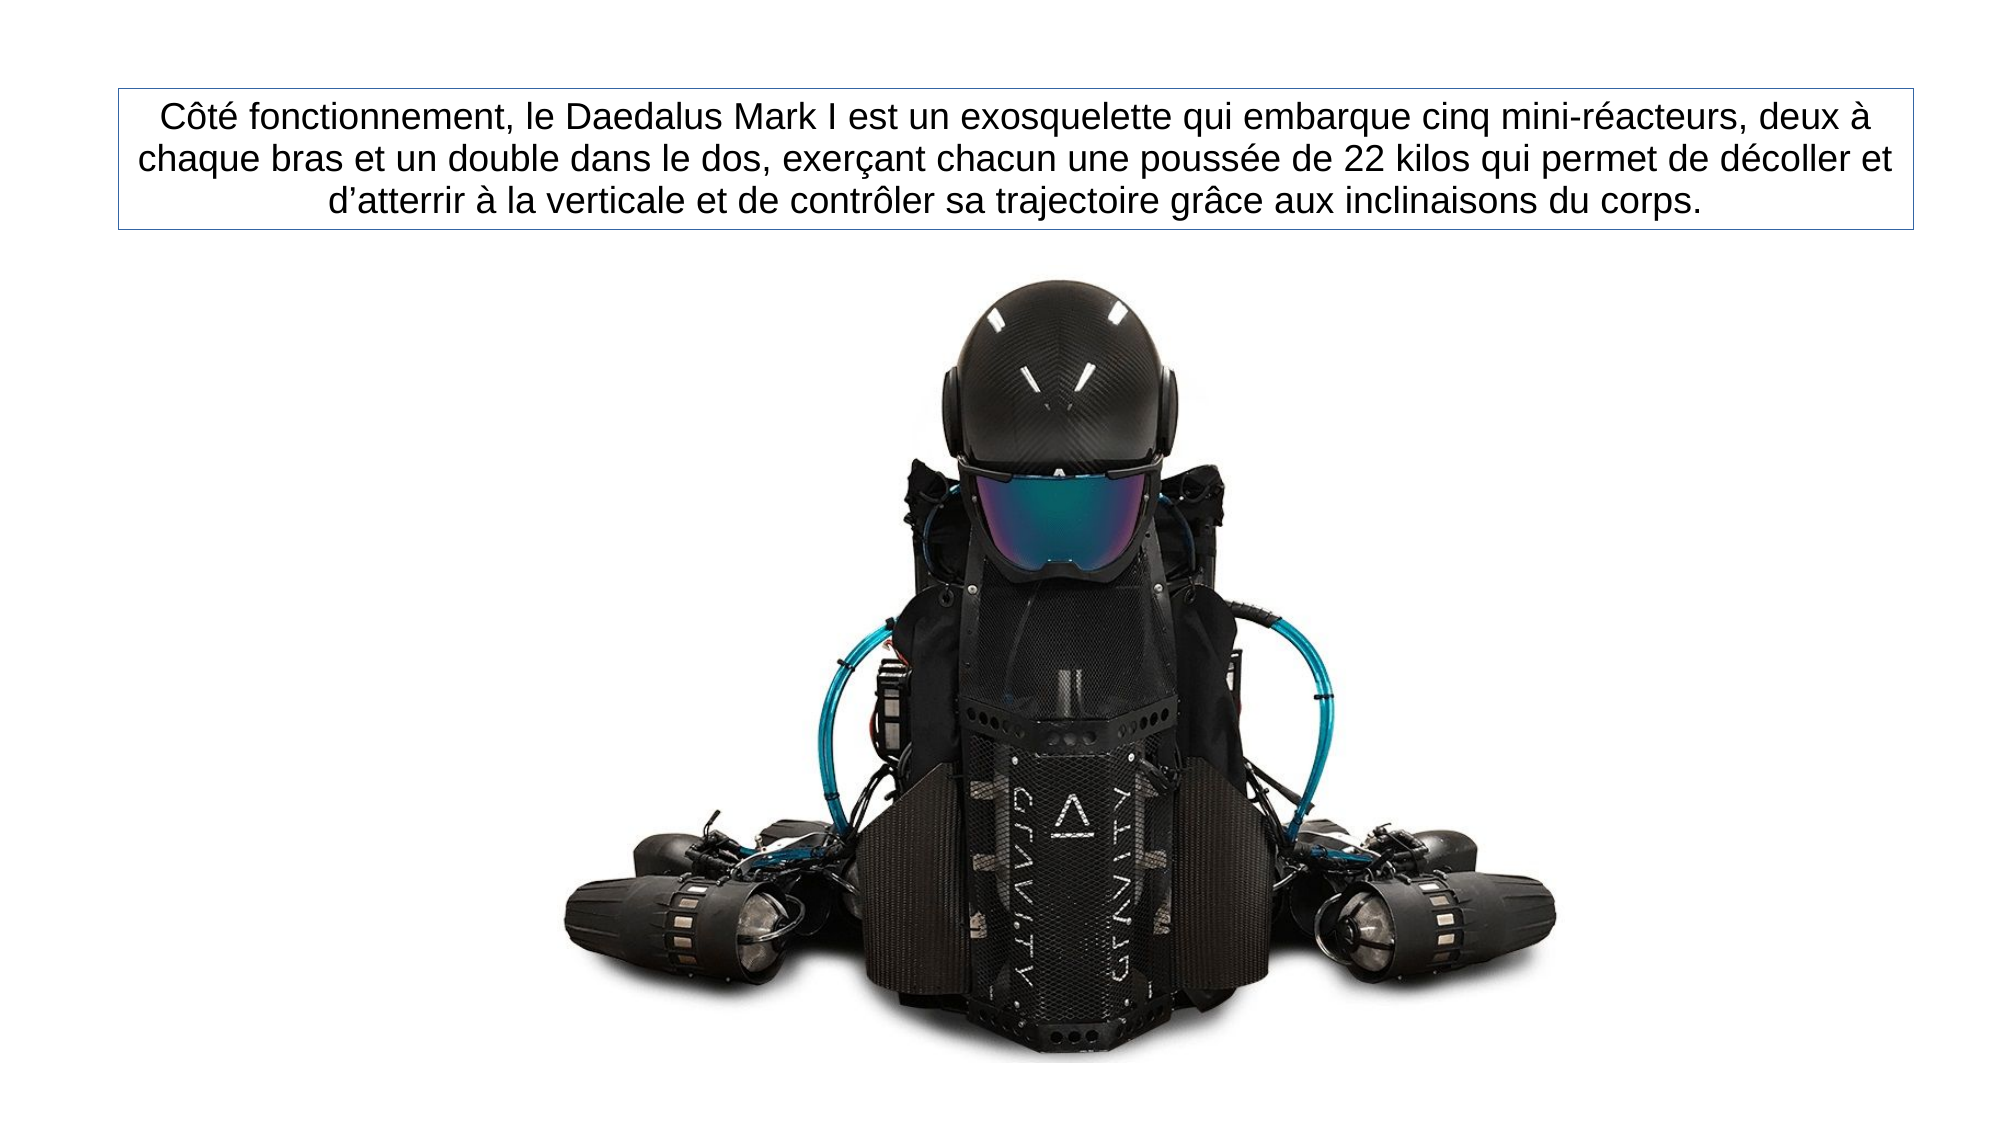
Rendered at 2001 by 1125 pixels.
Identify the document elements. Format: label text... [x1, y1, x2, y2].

picture [557, 265, 1565, 1063]
text_box Côté fonctionnement, le Daedalus Mark I est un exosquelette qui embarque cinq mini-réacteurs, deux à chaque bras et un double dans le dos, exerçant chacun une poussée de 22 kilos qui permet de décoller et d’atterrir à la verticale et de contrôler sa trajectoire grâce aux inclinaisons du corps. [118, 88, 1914, 230]
